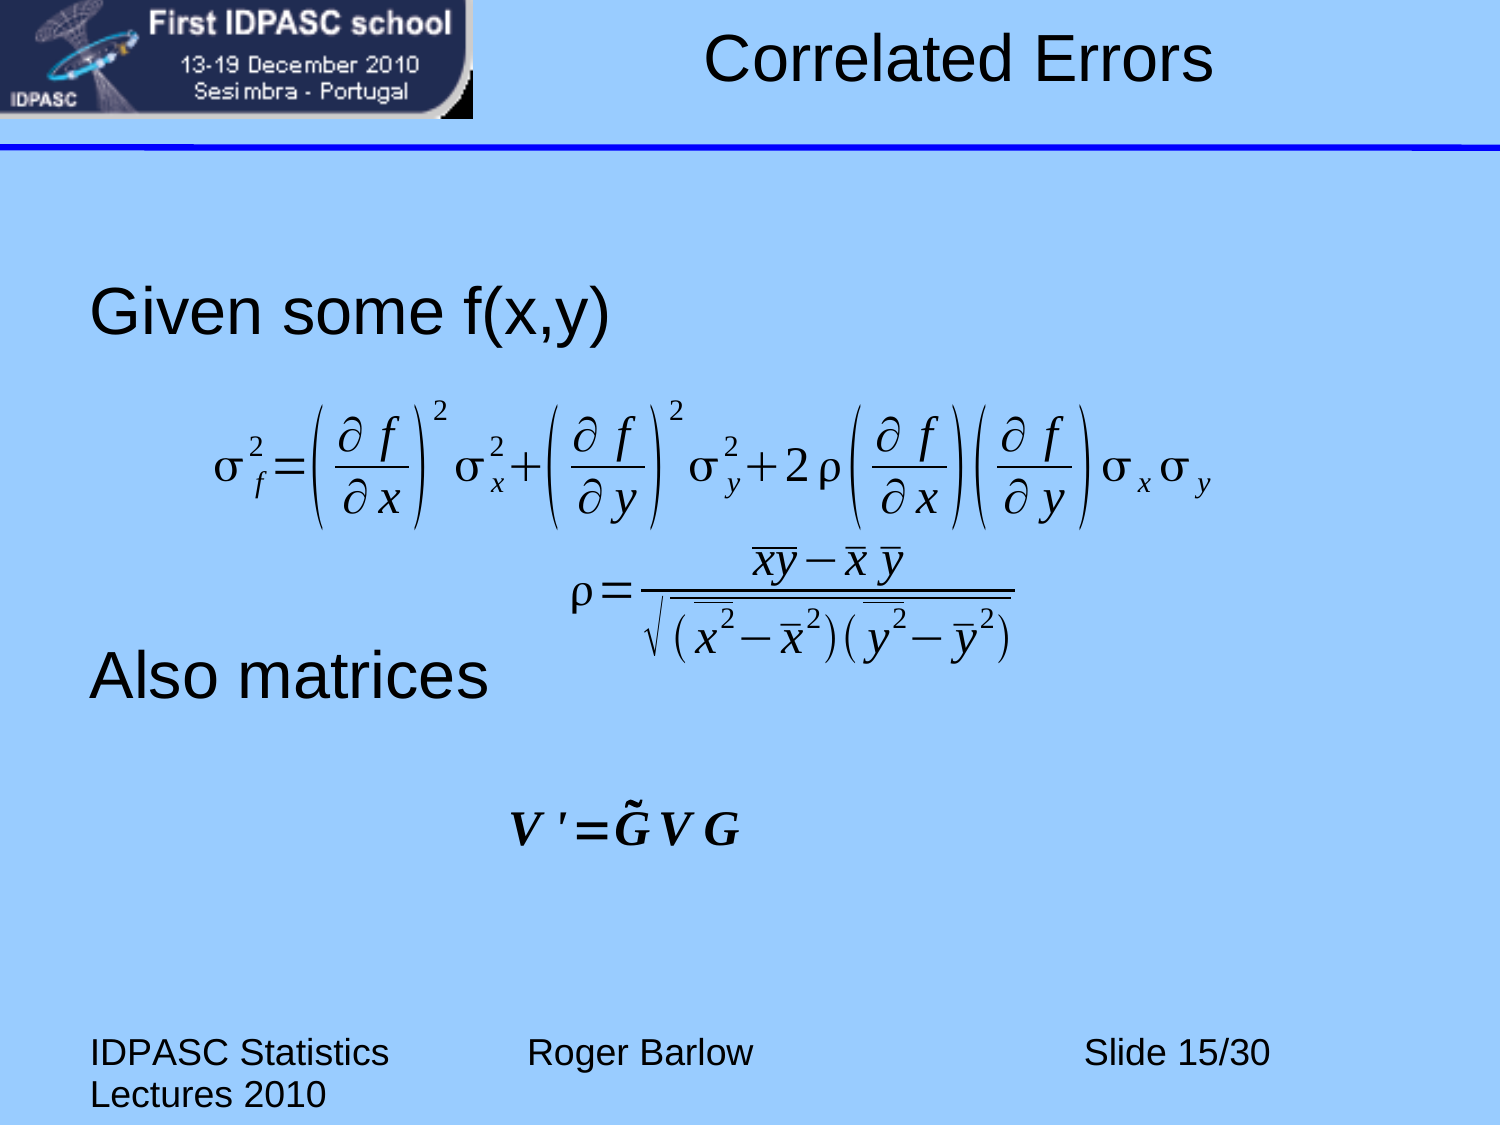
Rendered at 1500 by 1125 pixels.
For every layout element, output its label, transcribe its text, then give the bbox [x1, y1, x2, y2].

title Correlated Errors [501, 7, 1418, 111]
picture [0, 0, 473, 119]
chart [501, 797, 747, 857]
list Given some f(x,y) Also matrices [75, 262, 734, 1010]
chart [206, 393, 1216, 666]
